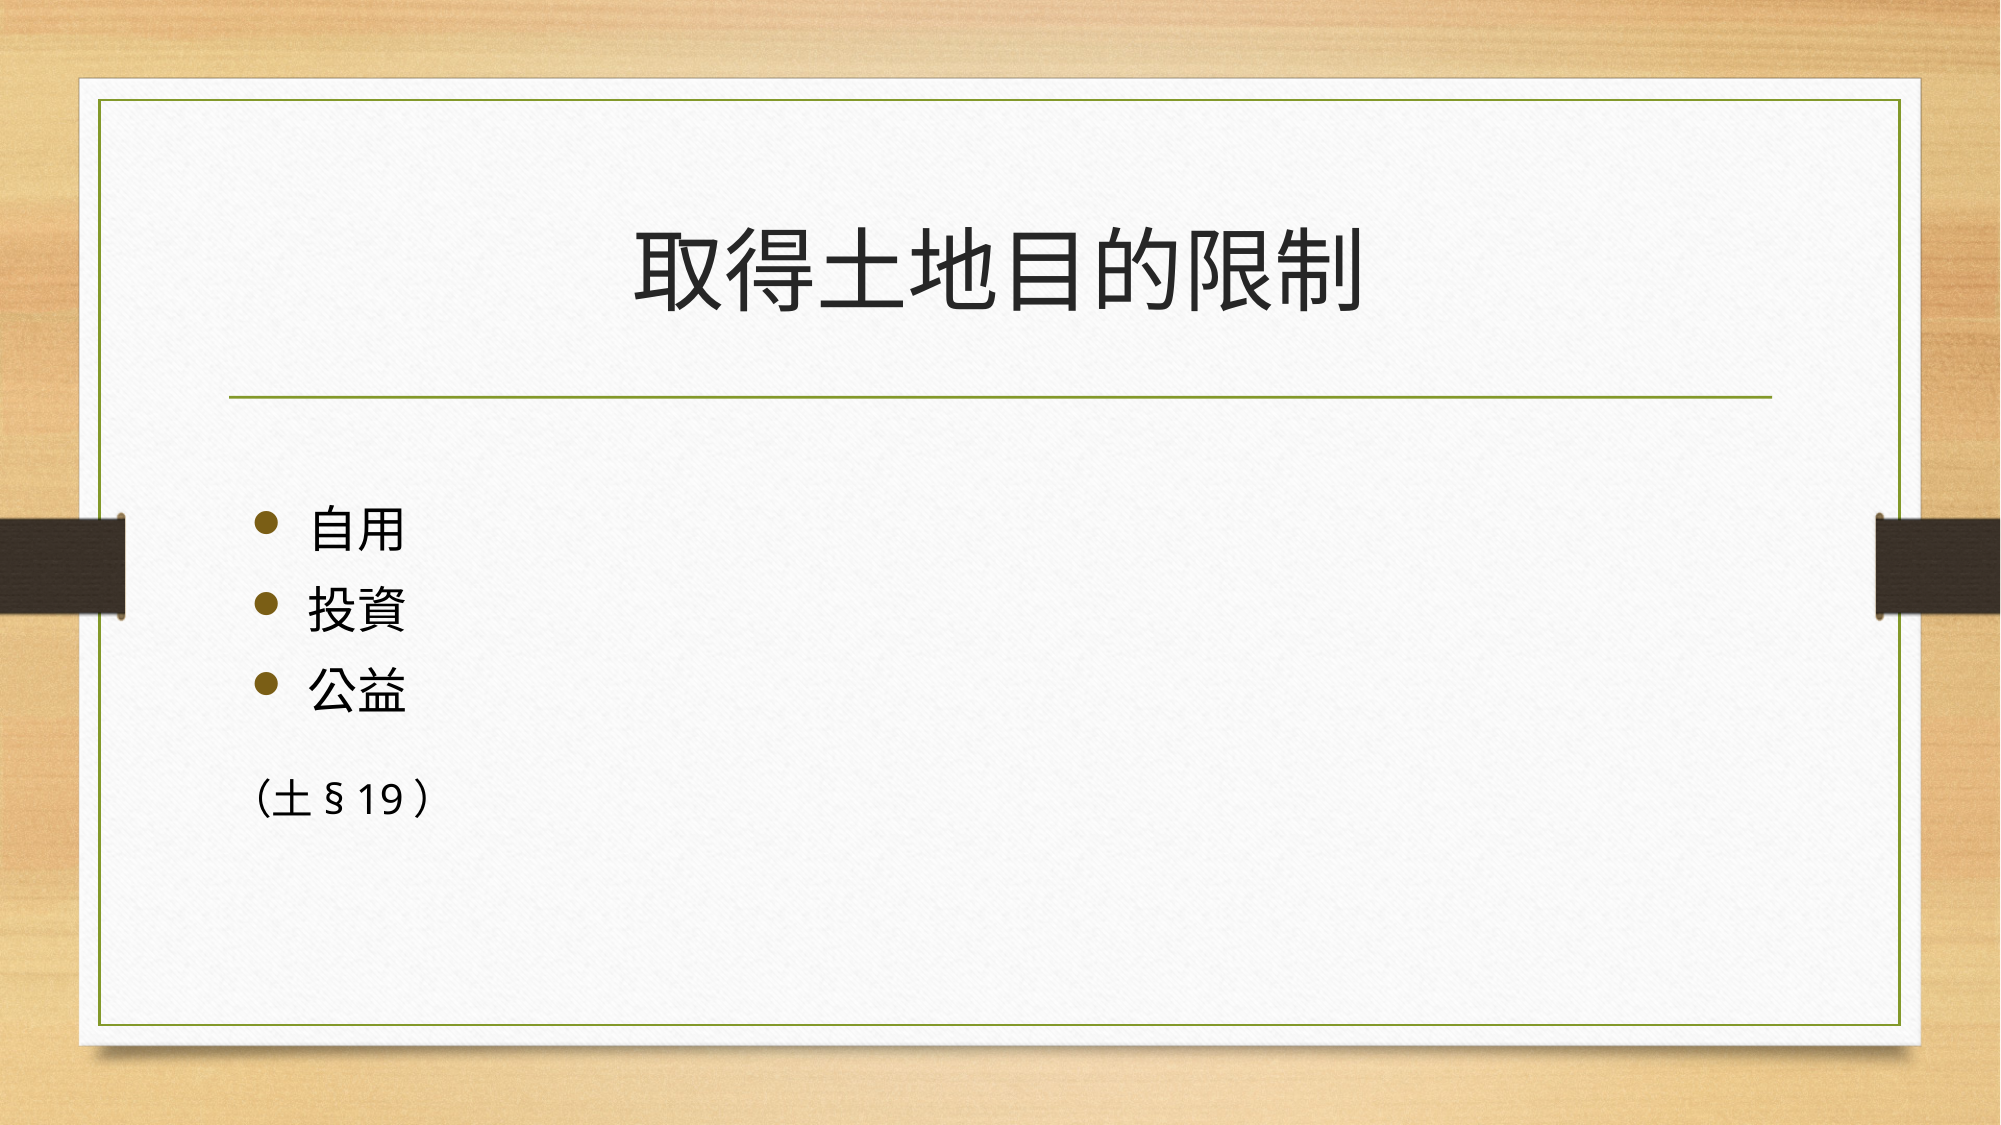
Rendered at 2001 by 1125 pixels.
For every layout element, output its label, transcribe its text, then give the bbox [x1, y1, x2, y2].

title 取得土地目的限制 [212, 161, 1788, 375]
text_box （土§ 19） [215, 765, 471, 831]
text_box 自用 投資 公益 [236, 490, 1853, 920]
picture [0, 0, 2001, 1125]
